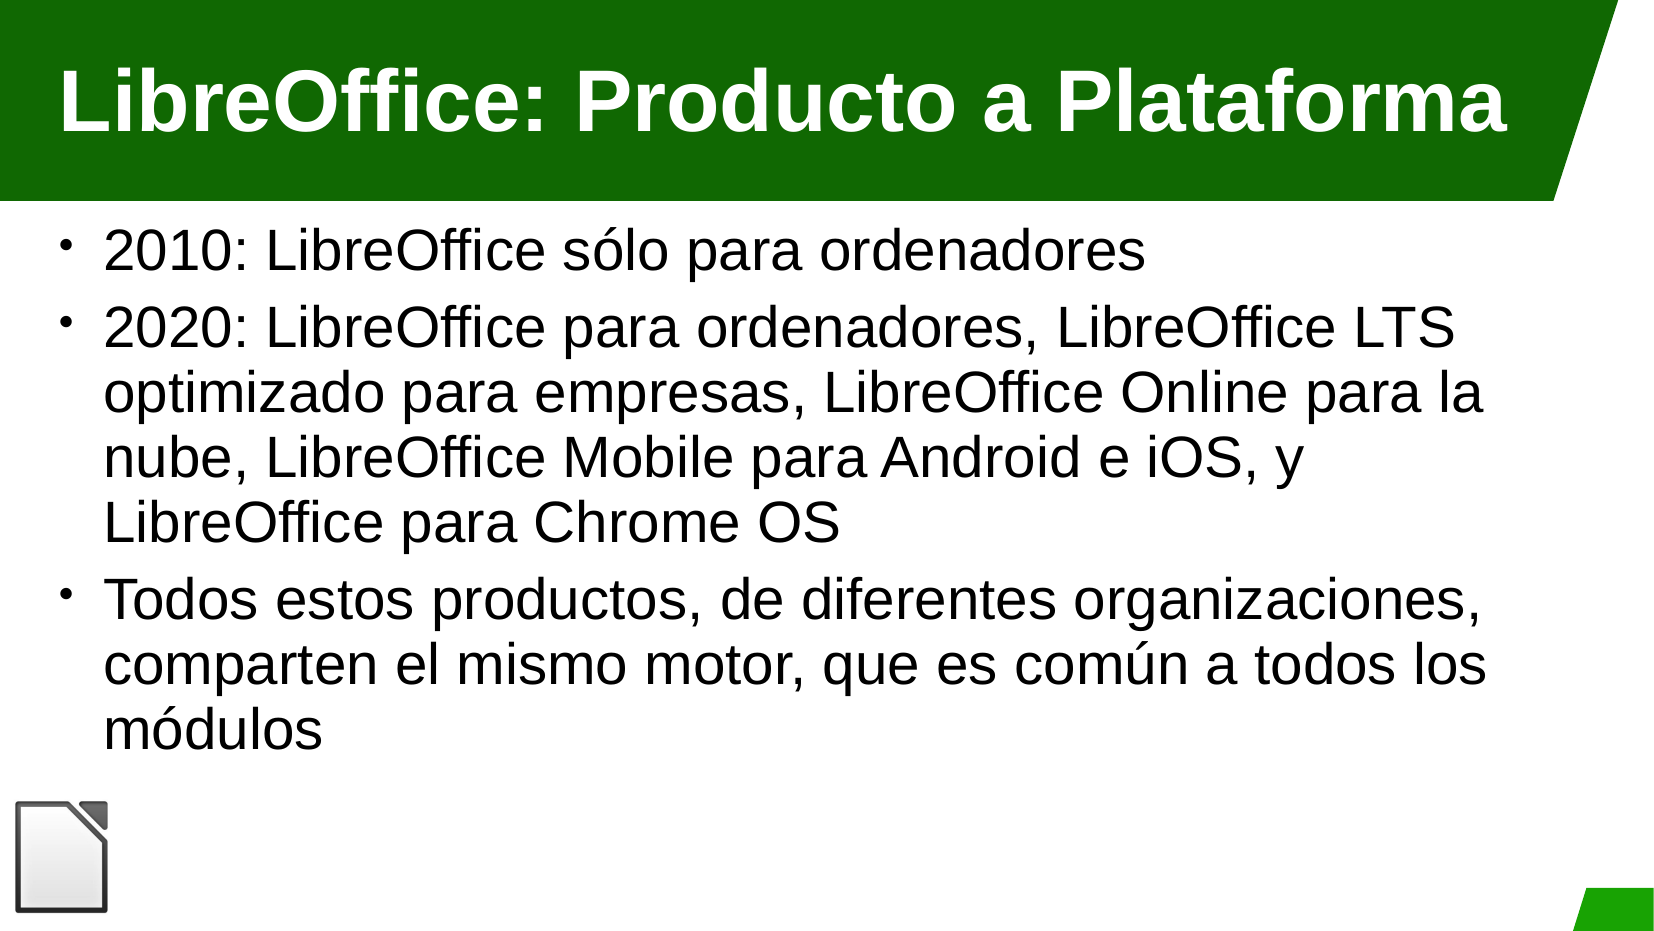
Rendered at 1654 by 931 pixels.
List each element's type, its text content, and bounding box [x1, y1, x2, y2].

list 2010: LibreOffice sólo para ordenadores 2020: LibreOffice para ordenadores, LibreOffice LTS optimizado para empresas, LibreOffice Online para la nube, LibreOffice Mobile para Android e iOS, y LibreOffice para Chrome OS Todos estos productos, de diferentes organizaciones, comparten el mismo motor, que es común a todos los módulos [59, 217, 1548, 886]
title LibreOffice: Producto a Plataforma [59, 13, 1548, 189]
picture [12, 798, 111, 917]
